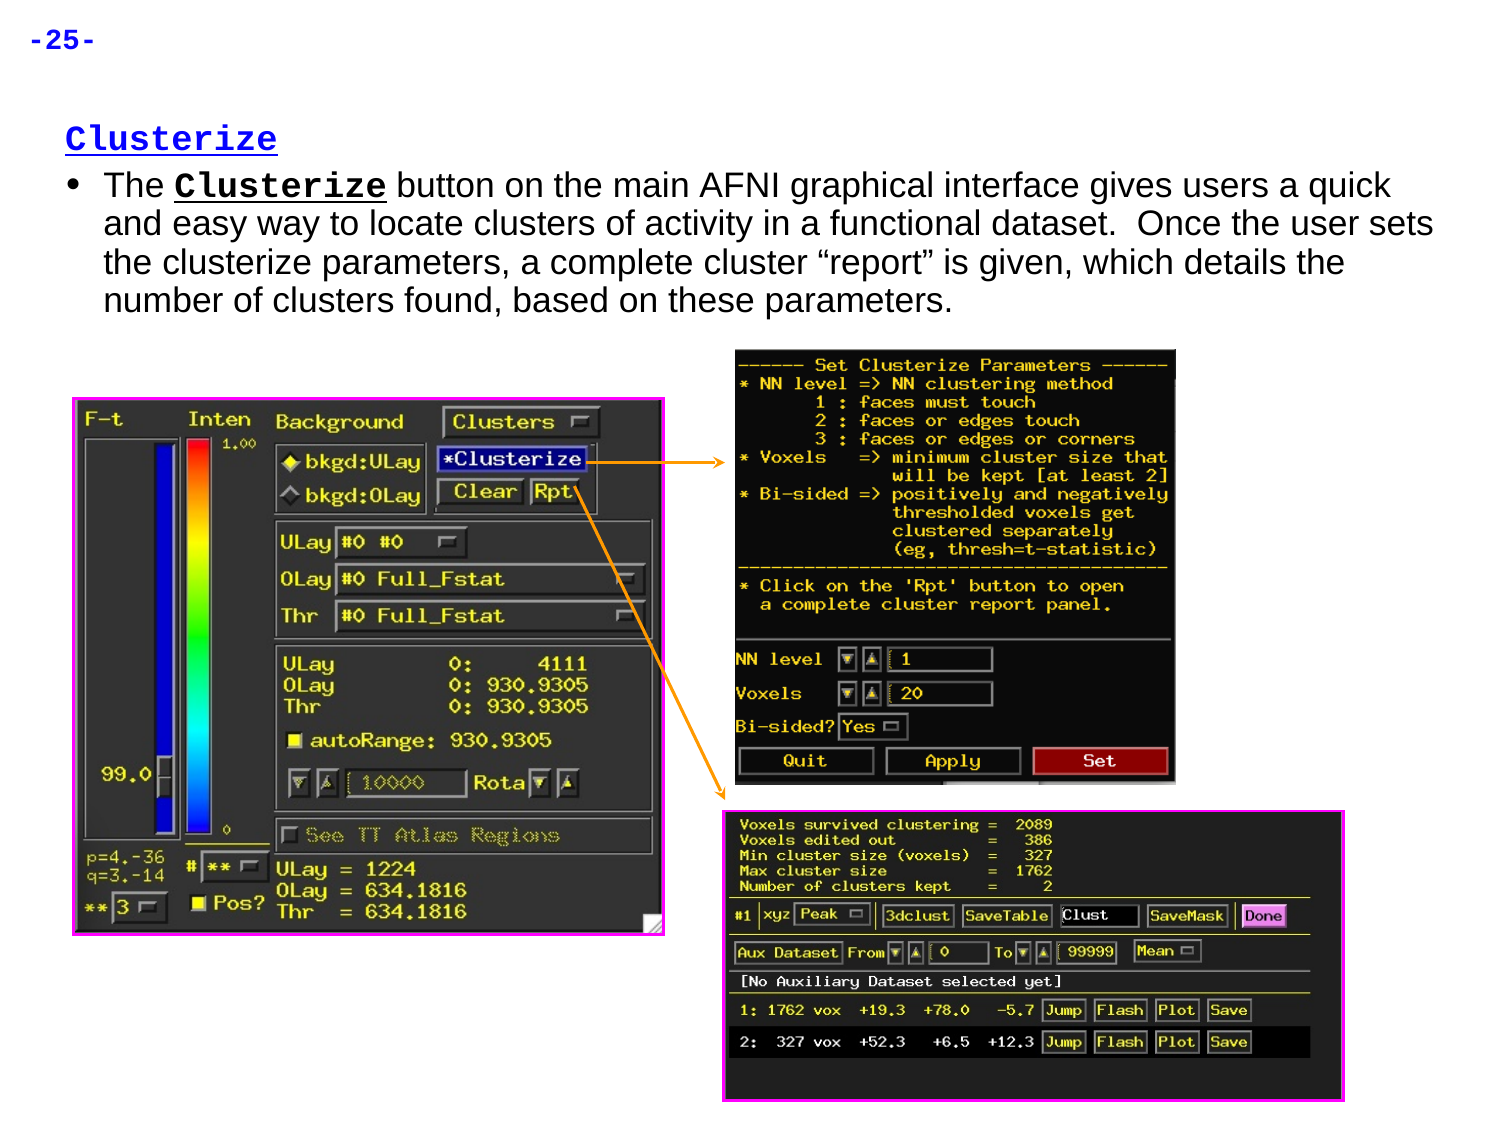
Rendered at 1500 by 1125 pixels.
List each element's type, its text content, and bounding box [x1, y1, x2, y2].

list Clusterize The Clusterize button on the main AFNI graphical interface gives users a quick and easy way to locate clusters of activity in a functional dataset. Once the user sets the clusterize parameters, a complete cluster “report” is given, which details the number of clusters found, based on these parameters. [50, 112, 1450, 400]
picture [75, 399, 663, 934]
picture [725, 812, 1342, 1100]
picture [735, 349, 1176, 785]
